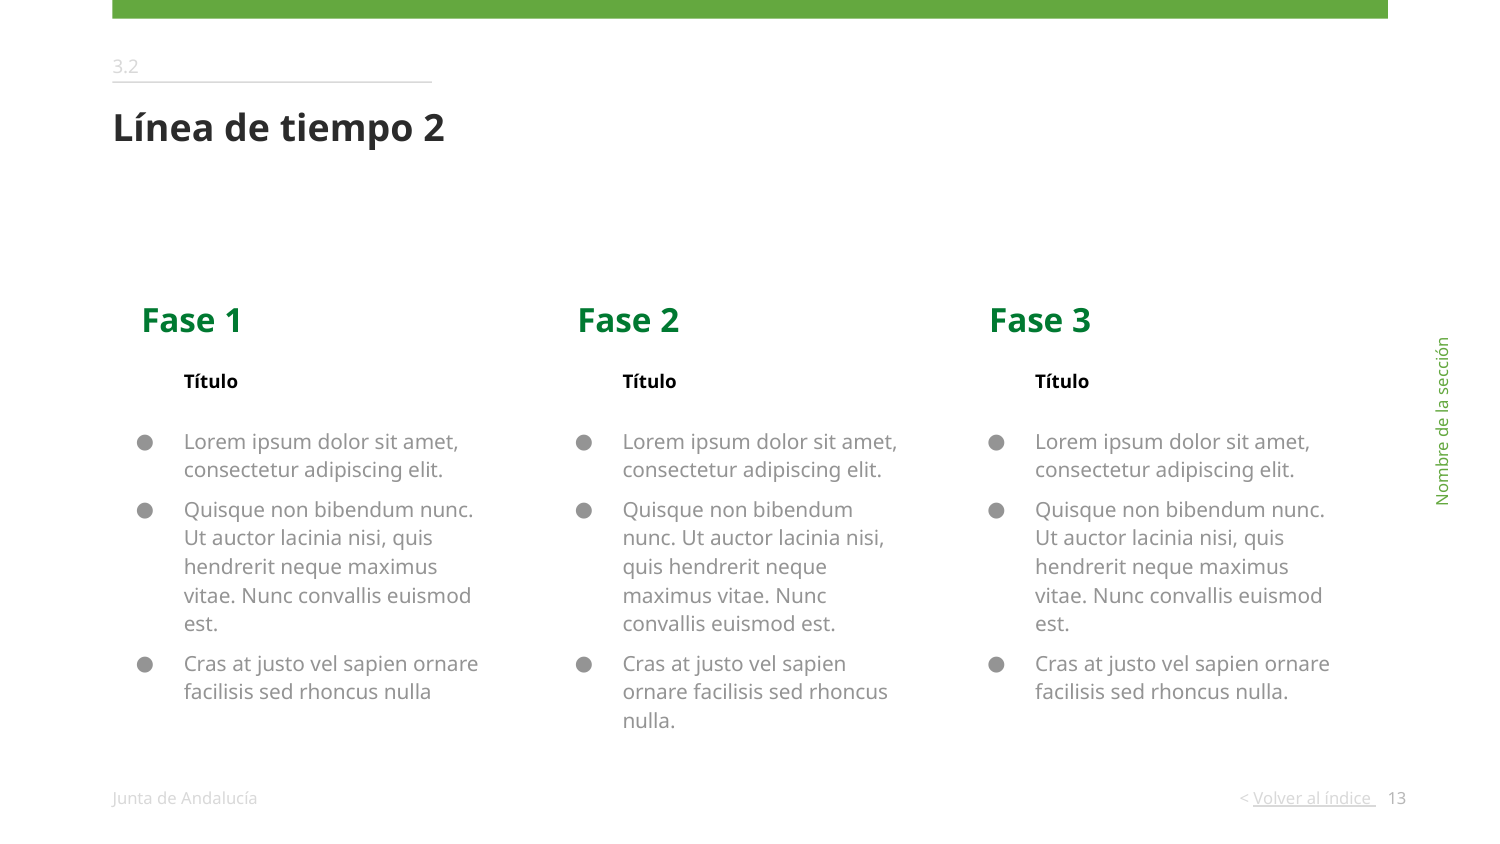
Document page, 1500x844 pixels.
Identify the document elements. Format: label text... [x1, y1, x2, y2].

text_box Nombre de la sección [1425, 228, 1458, 615]
slide_number <number> [1387, 787, 1478, 844]
text_box Título Lorem ipsum dolor sit amet, consectetur adipiscing elit. Quisque non bibendum nunc. Ut auctor lacinia nisi, quis hendrerit neque maximus vitae. Nunc convallis euismod est. Cras at justo vel sapien ornare facilisis sed rhoncus nulla. [544, 366, 916, 736]
text_box Título Lorem ipsum dolor sit amet, consectetur adipiscing elit. Quisque non bibendum nunc. Ut auctor lacinia nisi, quis hendrerit neque maximus vitae. Nunc convallis euismod est. Cras at justo vel sapien ornare facilisis sed rhoncus nulla [105, 366, 495, 736]
text_box Fase 3 [989, 298, 1307, 357]
text_box Título Lorem ipsum dolor sit amet, consectetur adipiscing elit. Quisque non bibendum nunc. Ut auctor lacinia nisi, quis hendrerit neque maximus vitae. Nunc convallis euismod est. Cras at justo vel sapien ornare facilisis sed rhoncus nulla. [957, 366, 1346, 736]
text_box Fase 2 [577, 298, 895, 357]
text_box 3.2 [112, 54, 186, 125]
text_box < Volver al índice [989, 787, 1376, 821]
text_box [112, 0, 1388, 19]
text_box Fase 1 [141, 298, 459, 357]
text_box Línea de tiempo 2 [112, 104, 597, 226]
